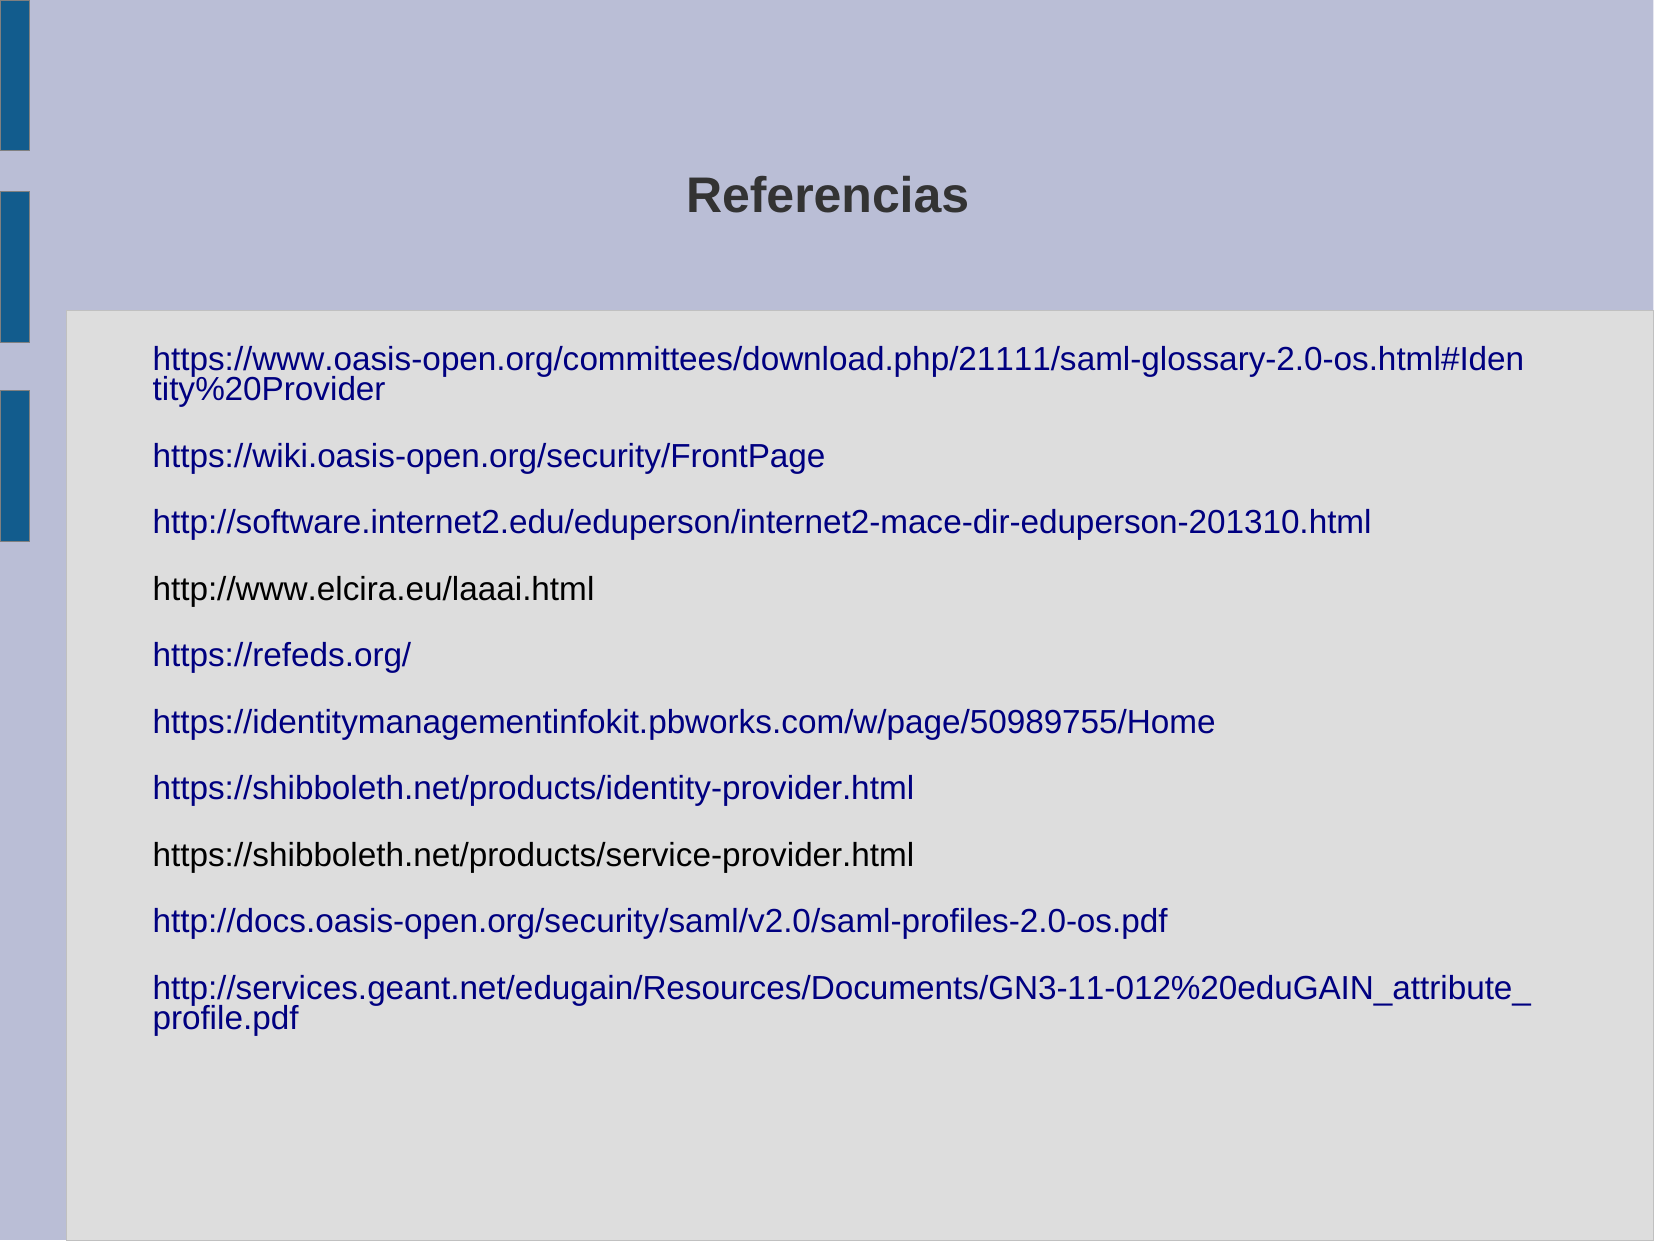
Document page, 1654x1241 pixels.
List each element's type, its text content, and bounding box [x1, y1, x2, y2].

title Referencias [121, 91, 1534, 299]
list https://www.oasis-open.org/committees/download.php/21111/saml-glossary-2.0-os.html#Identity%20Provider https://wiki.oasis-open.org/security/FrontPage http://software.internet2.edu/eduperson/internet2-mace-dir-eduperson-201310.html http://www.elcira.eu/laaai.html https://refeds.org/ https://identitymanagementinfokit.pbworks.com/w/page/50989755/Home https://shibboleth.net/products/identity-provider.html https://shibboleth.net/products/service-provider.html http://docs.oasis-open.org/security/saml/v2.0/saml-profiles-2.0-os.pdf http://services.geant.net/edugain/Resources/Documents/GN3-11-012%20eduGAIN_attribute_profile.pdf [152, 303, 1534, 1085]
